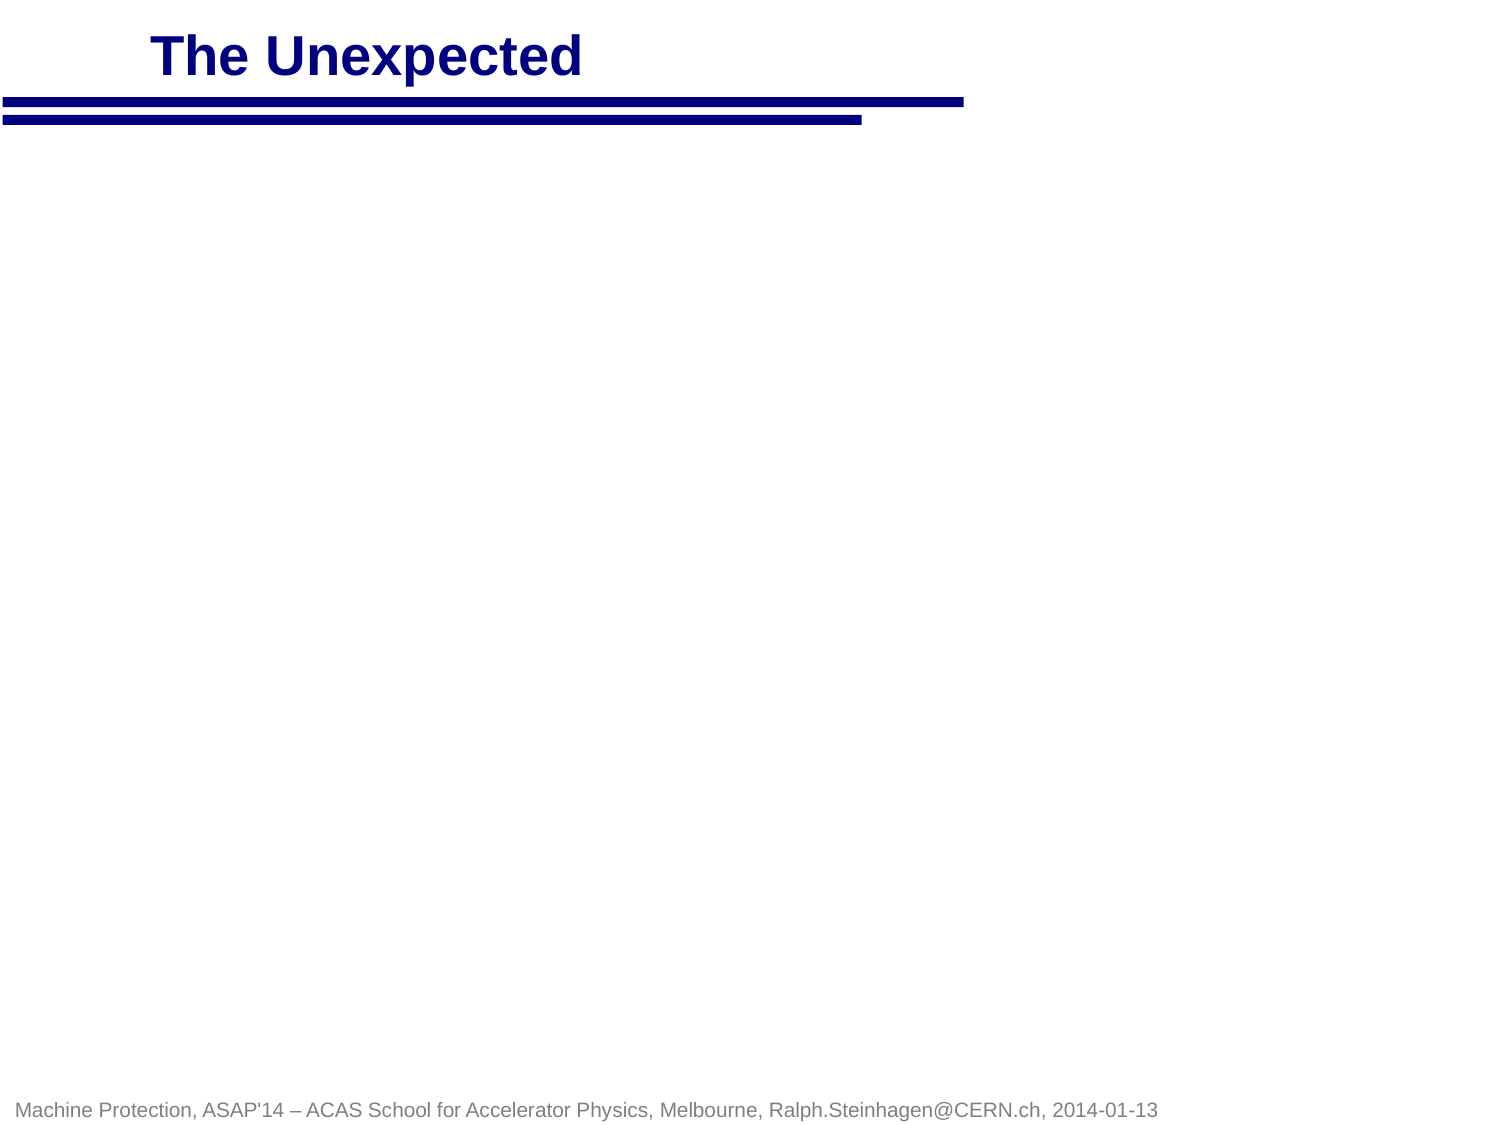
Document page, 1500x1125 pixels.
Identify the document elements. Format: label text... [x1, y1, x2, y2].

title The Unexpected [149, 0, 1200, 113]
